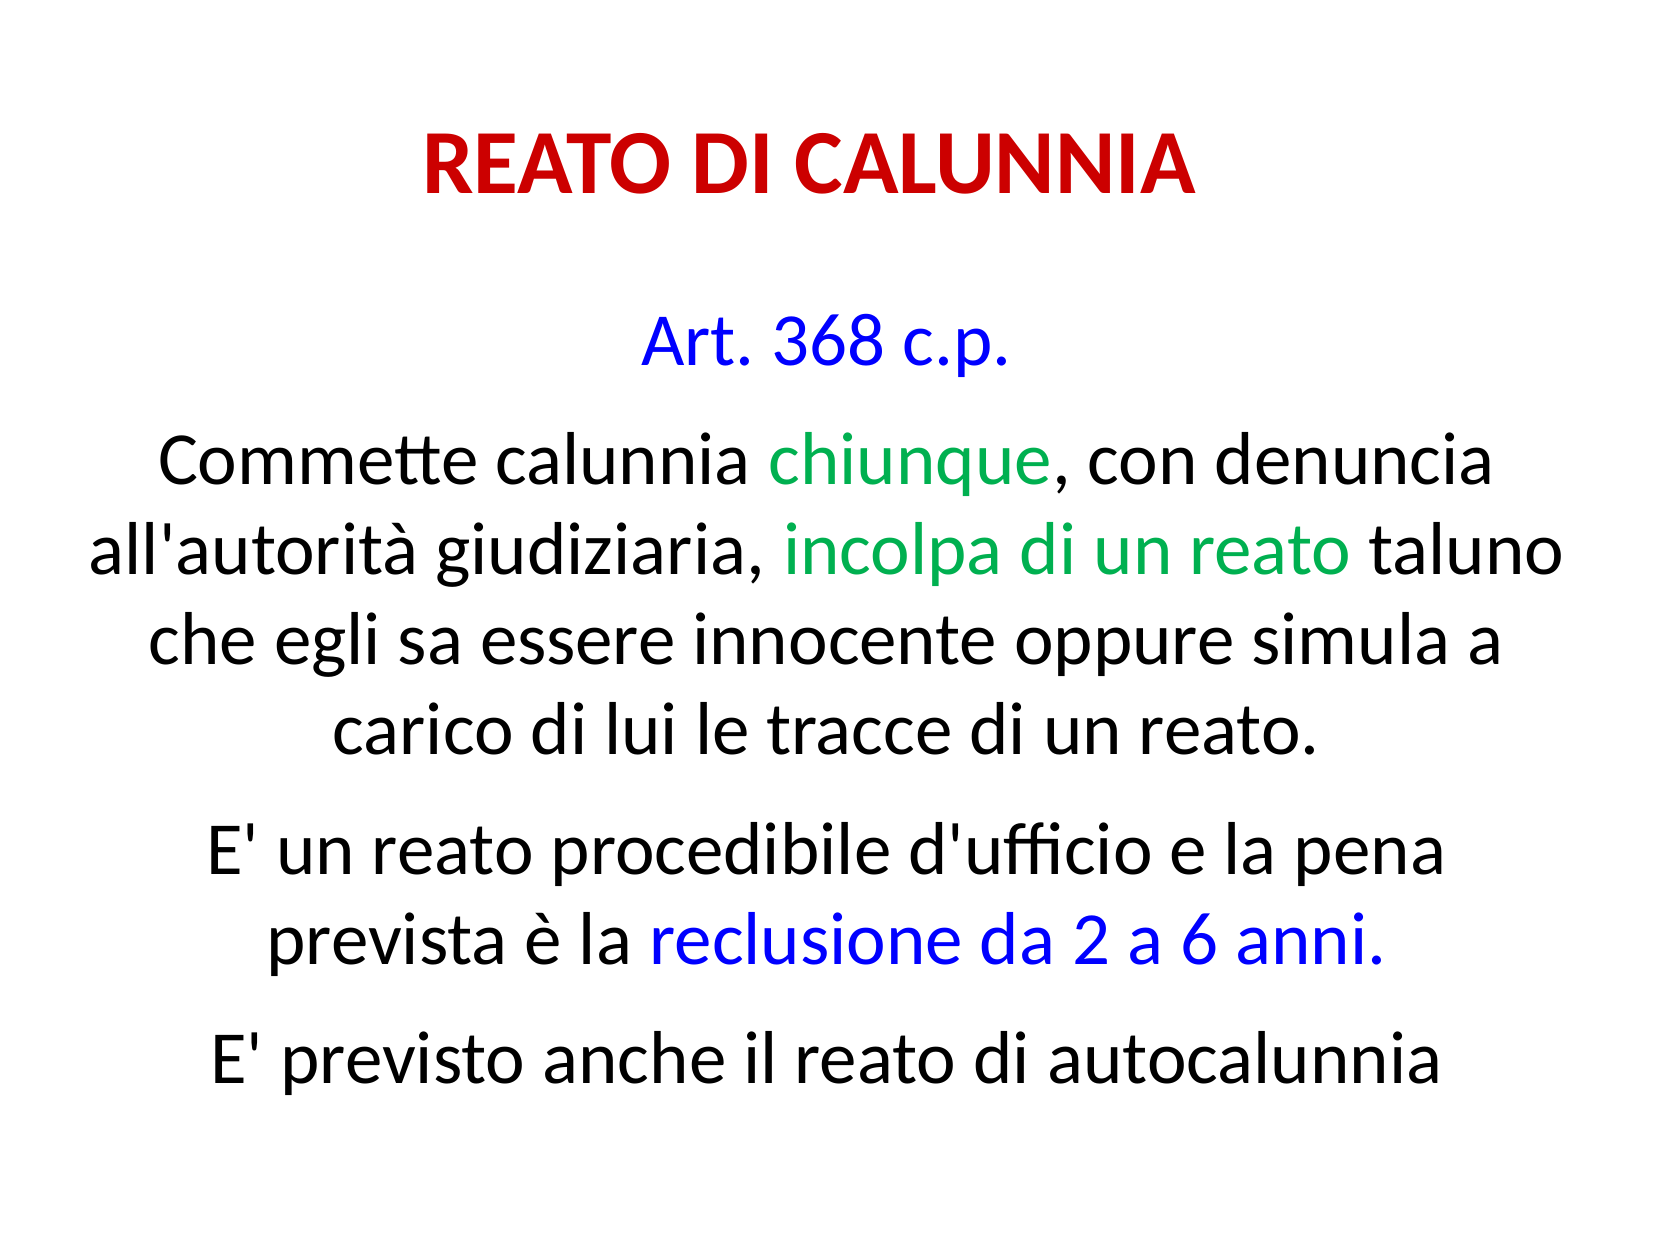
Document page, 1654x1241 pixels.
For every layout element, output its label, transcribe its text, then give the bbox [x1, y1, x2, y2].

title REATO DI CALUNNIA [0, 101, 1620, 213]
list Art. 368 c.p. Commette calunnia chiunque, con denuncia all'autorità giudiziaria, incolpa di un reato taluno che egli sa essere innocente oppure simula a carico di lui le tracce di un reato. E' un reato procedibile d'ufficio e la pena prevista è la reclusione da 2 a 6 anni. E' previsto anche il reato di autocalunnia [82, 290, 1571, 1113]
